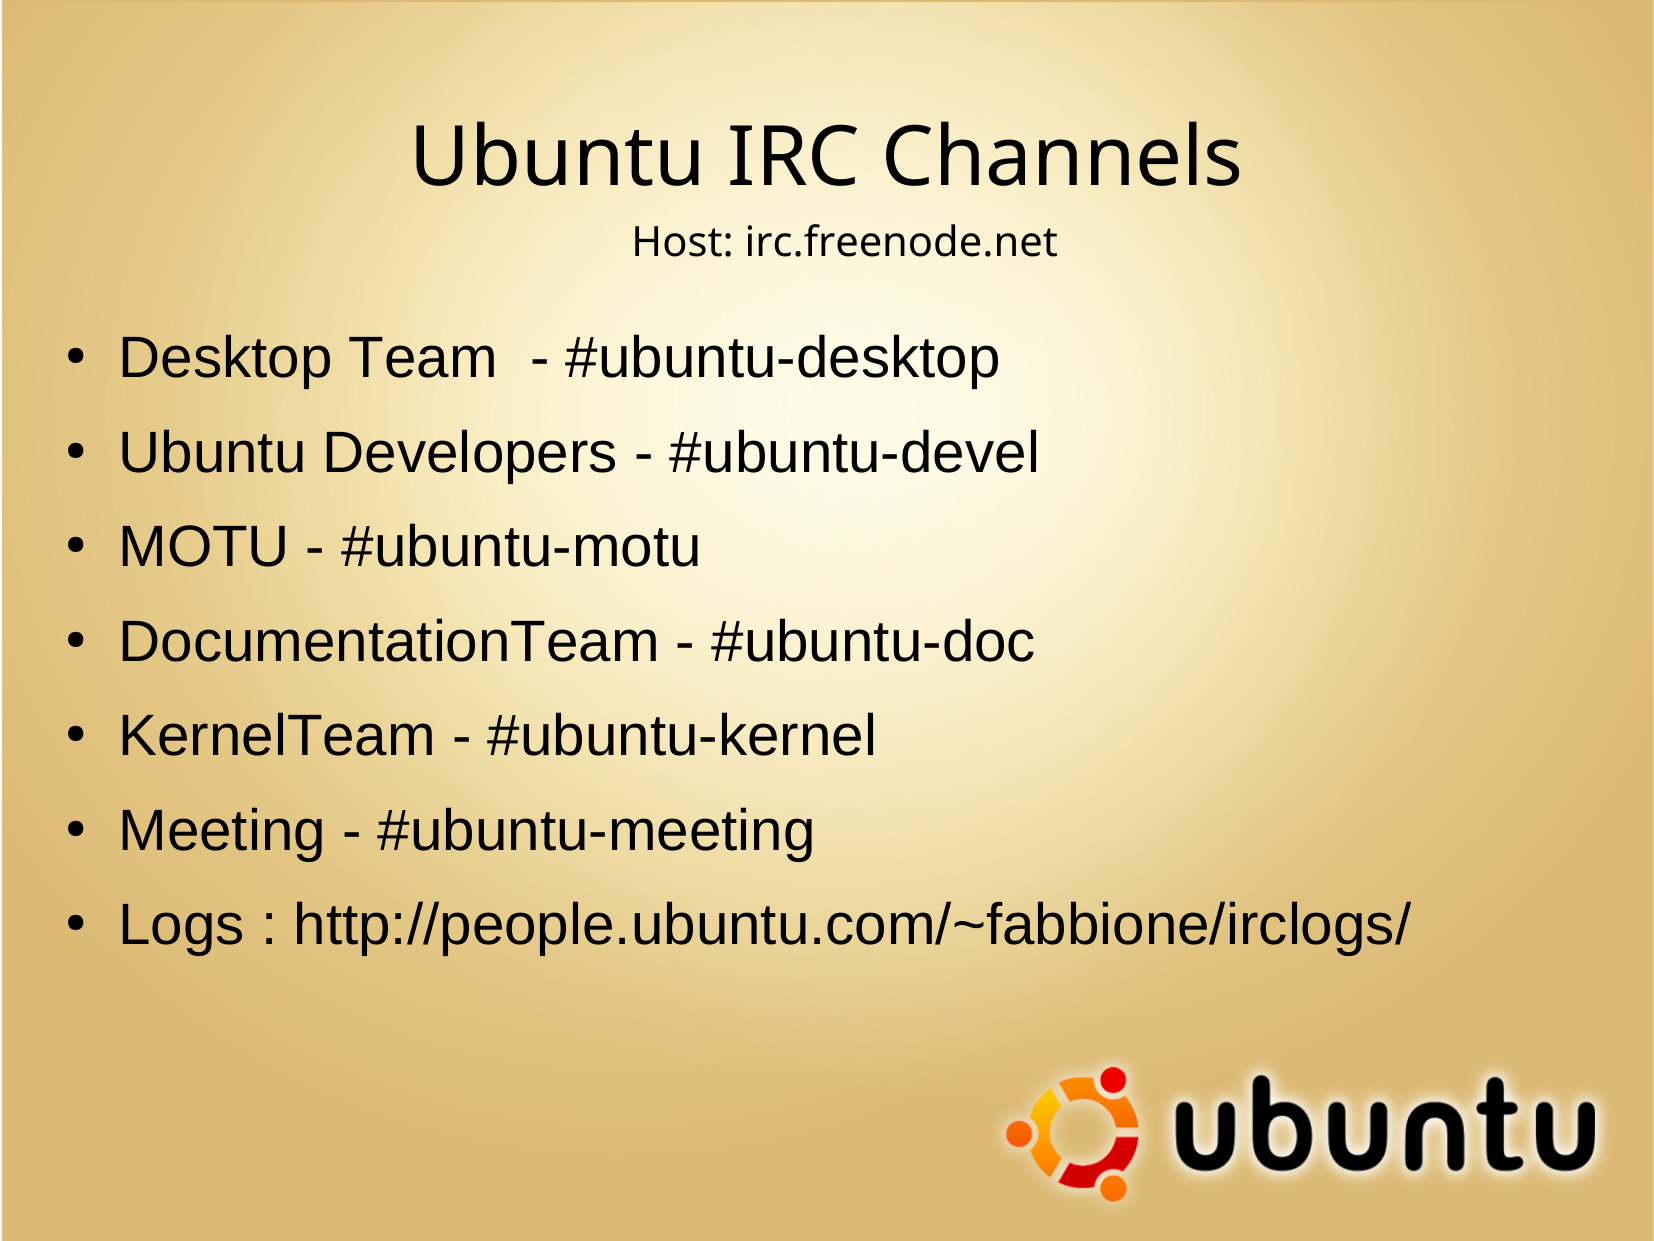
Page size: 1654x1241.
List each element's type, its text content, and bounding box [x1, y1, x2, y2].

list Desktop Team - #ubuntu-desktop Ubuntu Developers - #ubuntu-devel MOTU - #ubuntu-motu DocumentationTeam - #ubuntu-doc KernelTeam - #ubuntu-kernel Meeting - #ubuntu-meeting Logs : http://people.ubuntu.com/~fabbione/irclogs/ [29, 324, 1548, 1010]
title Ubuntu IRC Channels [83, 49, 1572, 257]
title Host: irc.freenode.net [325, 188, 1365, 293]
picture [2, 0, 1654, 1241]
